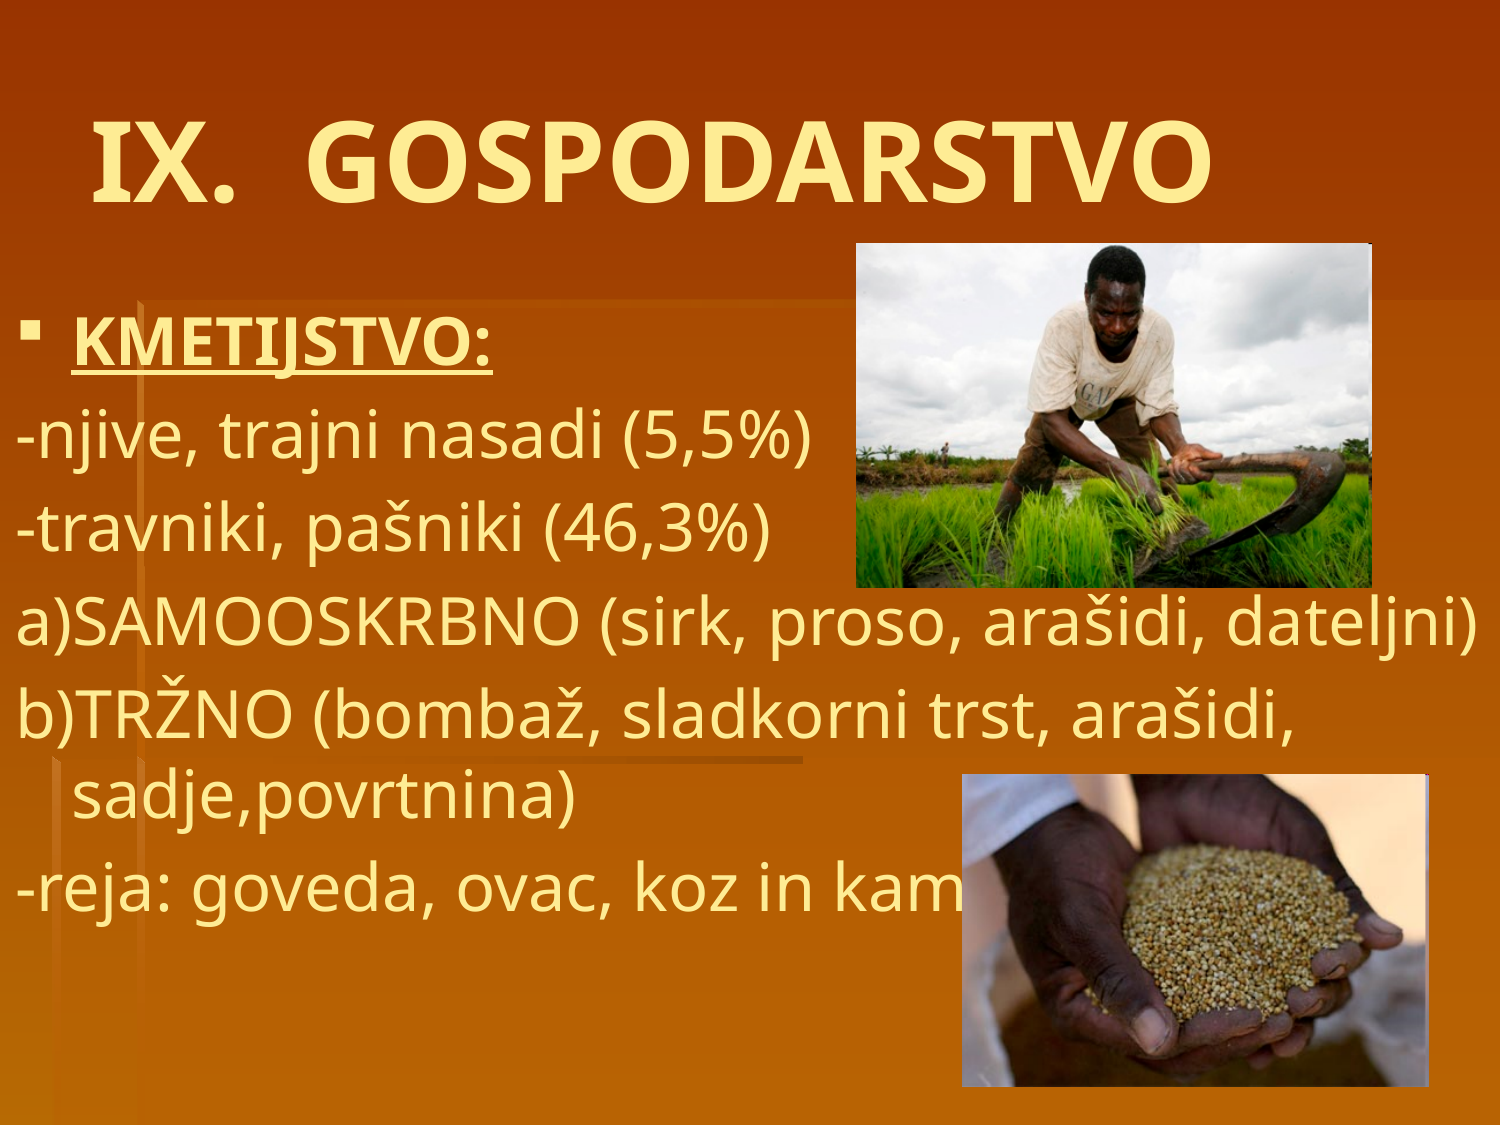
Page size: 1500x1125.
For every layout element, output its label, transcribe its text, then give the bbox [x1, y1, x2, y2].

picture [962, 774, 1429, 1087]
picture [856, 243, 1372, 588]
title GOSPODARSTVO [75, 40, 1451, 275]
list KMETIJSTVO: -njive, trajni nasadi (5,5%) -travniki, pašniki (46,3%) a)SAMOOSKRBNO (sirk, proso, arašidi, dateljni) b)TRŽNO (bombaž, sladkorni trst, arašidi, sadje,povrtnina) -reja: goveda, ovac, koz in kamel [0, 290, 1500, 1125]
